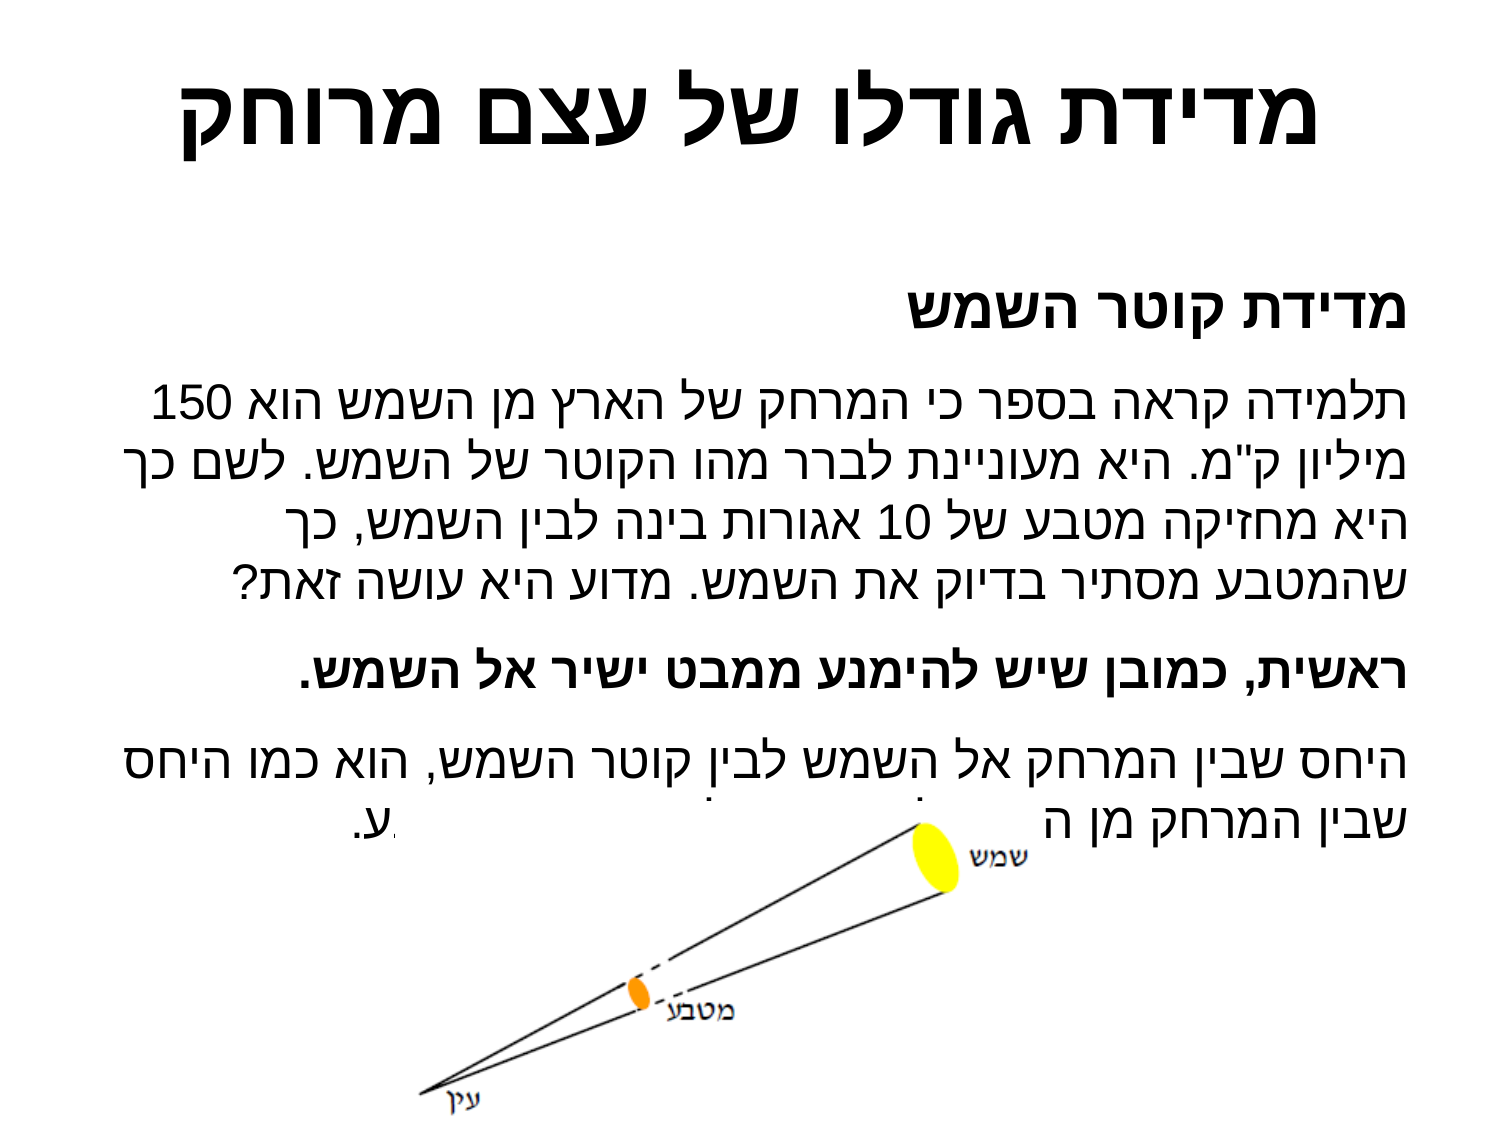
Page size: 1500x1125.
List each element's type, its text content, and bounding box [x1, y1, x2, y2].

title מדידת גודלו של עצם מרוחק [75, 45, 1425, 233]
list מדידת קוטר השמש תלמידה קראה בספר כי המרחק של הארץ מן השמש הוא 150 מיליון ק"מ. היא מעוניינת לברר מהו הקוטר של השמש. לשם כך היא מחזיקה מטבע של 10 אגורות בינה לבין השמש, כך שהמטבע מסתיר בדיוק את השמש. מדוע היא עושה זאת? ראשית, כמובן שיש להימנע ממבט ישיר אל השמש. היחס שבין המרחק אל השמש לבין קוטר השמש, הוא כמו היחס שבין המרחק מן העין אל המטבע לבין קוטר המטבע. [75, 262, 1425, 1106]
picture [395, 801, 1040, 1125]
